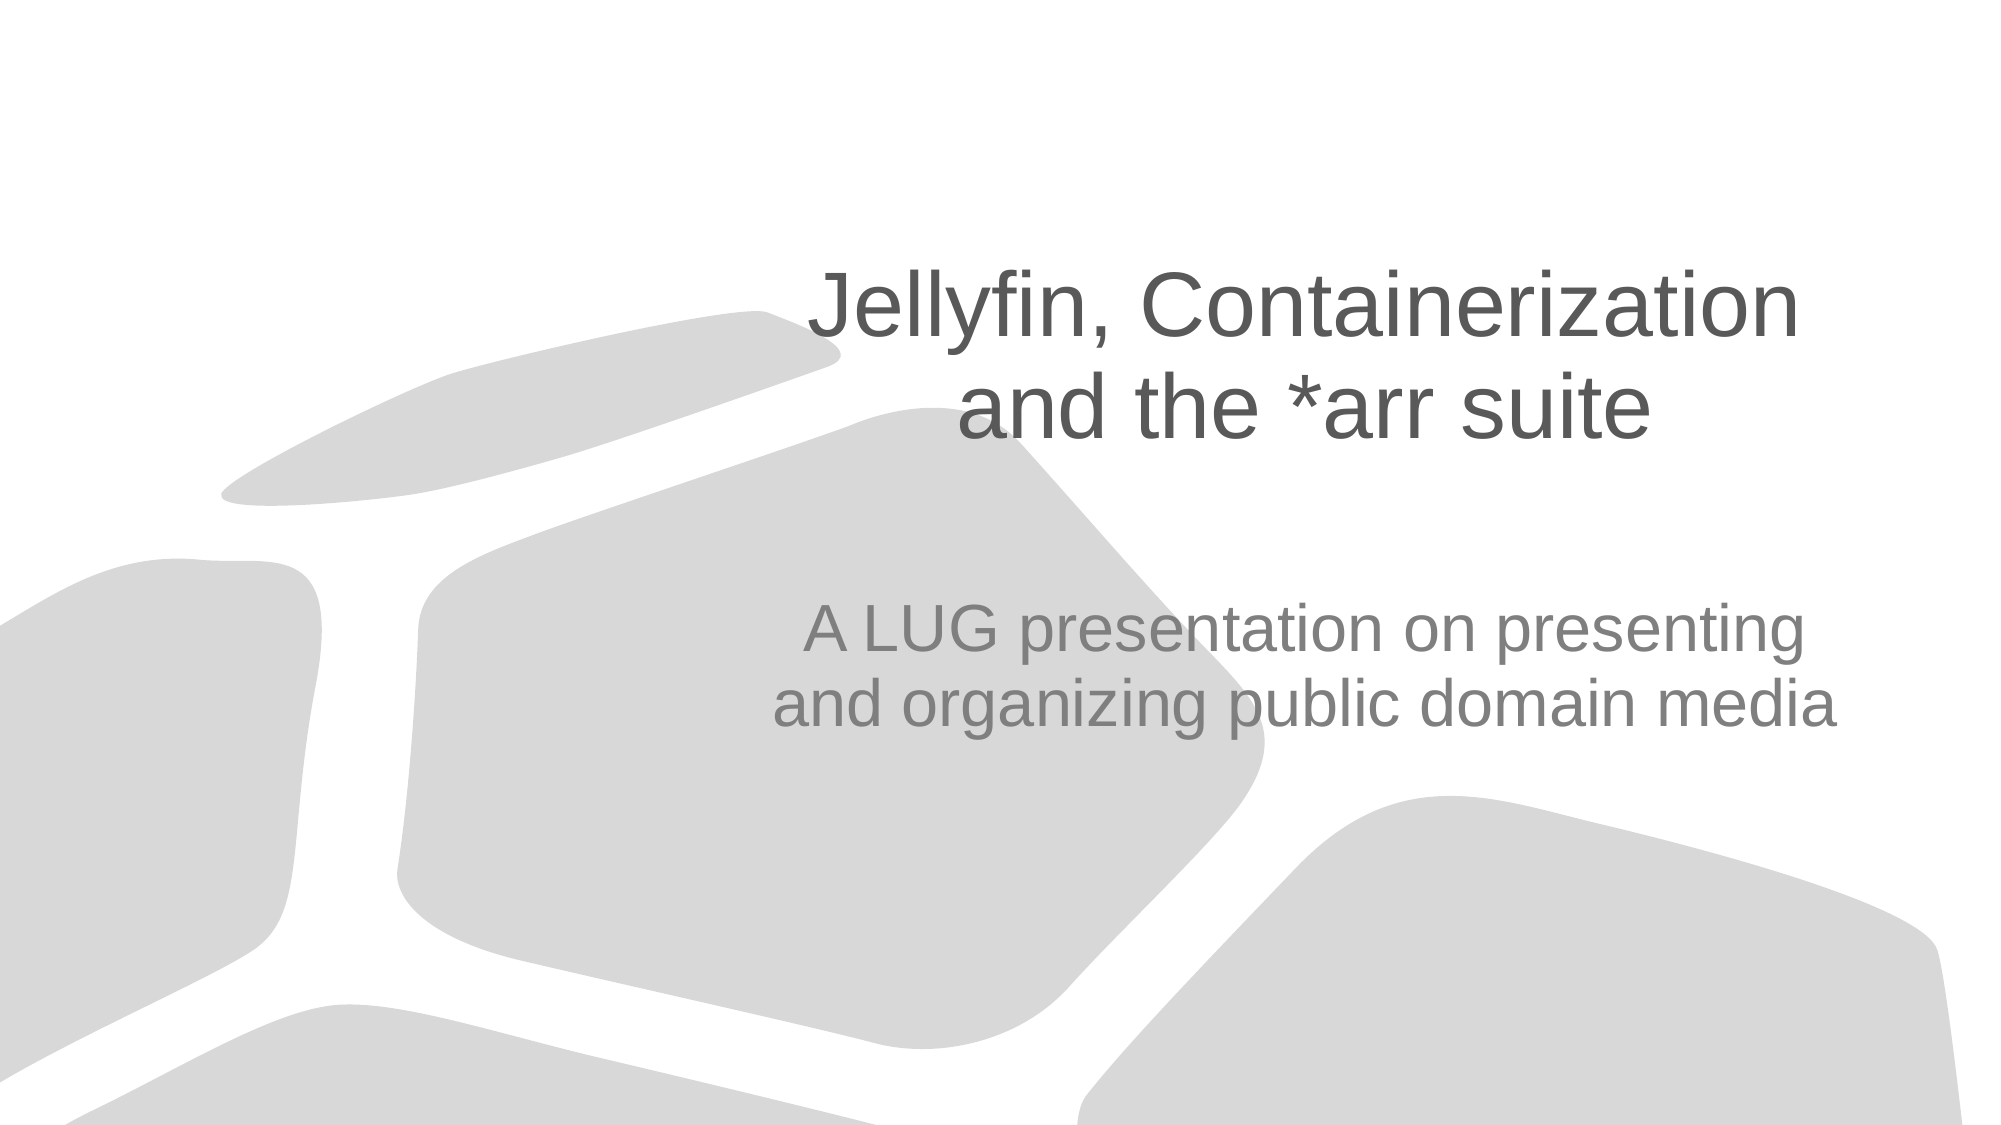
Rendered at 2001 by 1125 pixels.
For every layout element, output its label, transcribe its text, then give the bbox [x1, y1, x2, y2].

title Jellyfin, Containerization and the *arr suite [754, 296, 1857, 415]
subtitle A LUG presentation on presenting and organizing public domain media [754, 583, 1857, 703]
